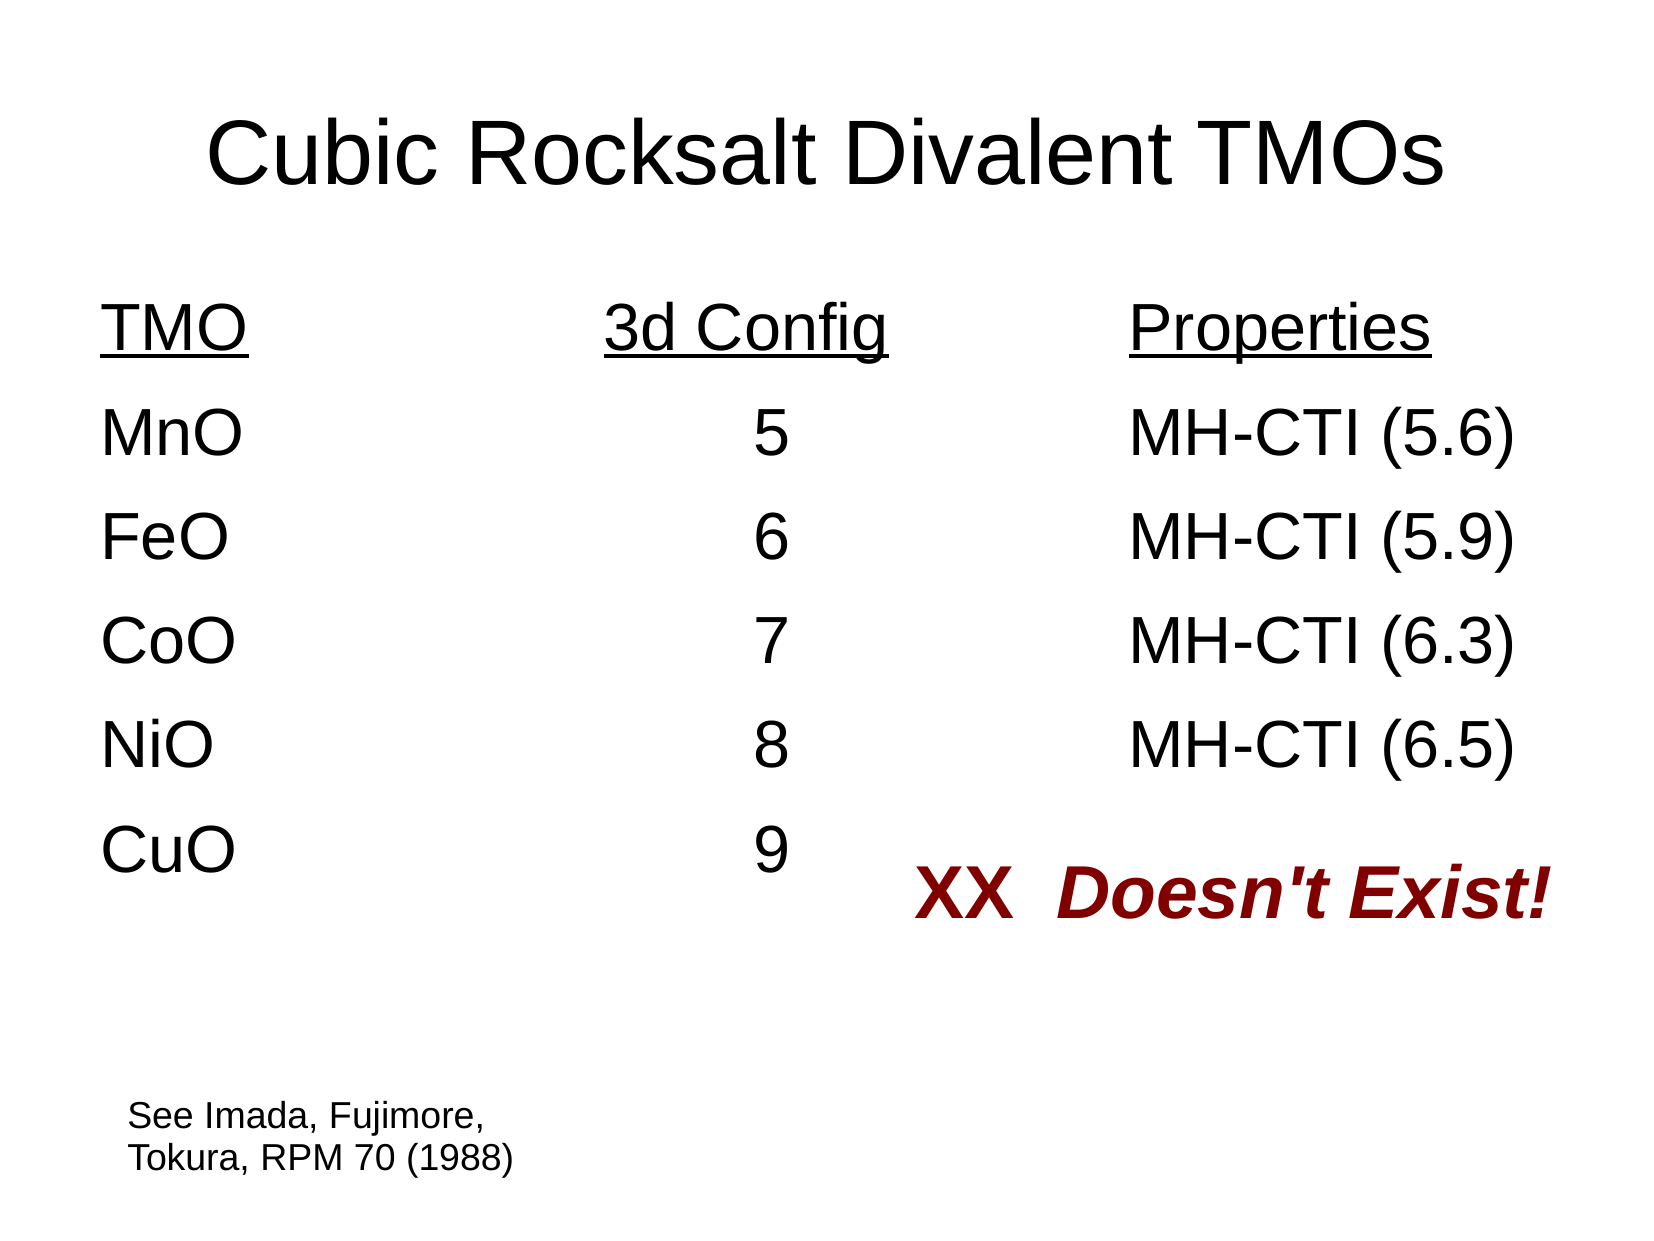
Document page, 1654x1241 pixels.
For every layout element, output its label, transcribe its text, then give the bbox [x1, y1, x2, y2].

text_box See Imada, Fujimore, Tokura, RPM 70 (1988) [112, 1087, 563, 1187]
title Cubic Rocksalt Divalent TMOs [82, 49, 1571, 257]
list TMO 3d Config Properties MnO 5 MH-CTI (5.6) FeO 6 MH-CTI (5.9) CoO 7 MH-CTI (6.3) NiO 8 MH-CTI (6.5) CuO 9 [82, 290, 1571, 1094]
text_box XX Doesn't Exist! [900, 842, 1613, 942]
